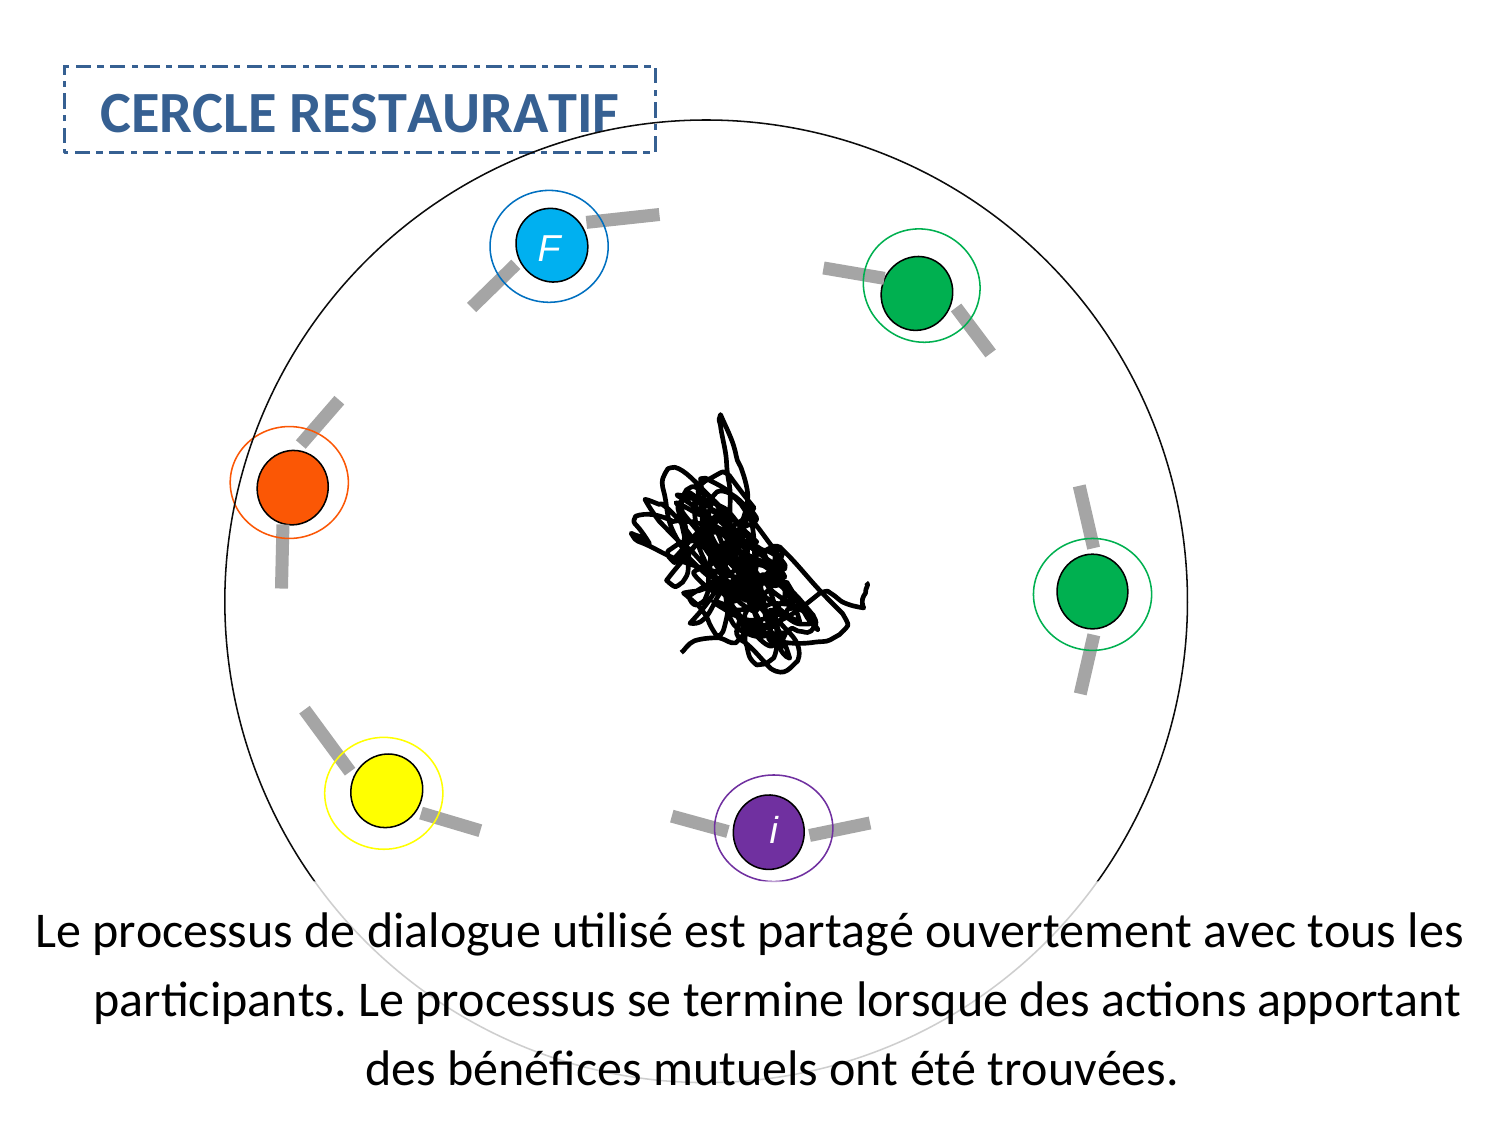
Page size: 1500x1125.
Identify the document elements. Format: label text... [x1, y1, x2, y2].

text_box [863, 228, 981, 343]
text_box Le processus de dialogue utilisé est partagé ouvertement avec tous les participants. Le processus se termine lorsque des actions apportant des bénéfices mutuels ont été trouvées. [0, 881, 1500, 1096]
text_box [230, 439, 251, 503]
text_box [324, 737, 443, 850]
text_box F [490, 190, 609, 303]
text_box CERCLE RESTAURATIF [64, 66, 656, 153]
text_box CERCLE RESTAURATIF [536, 124, 656, 153]
text_box i [714, 774, 833, 881]
text_box [236, 426, 349, 539]
text_box [1033, 538, 1152, 651]
